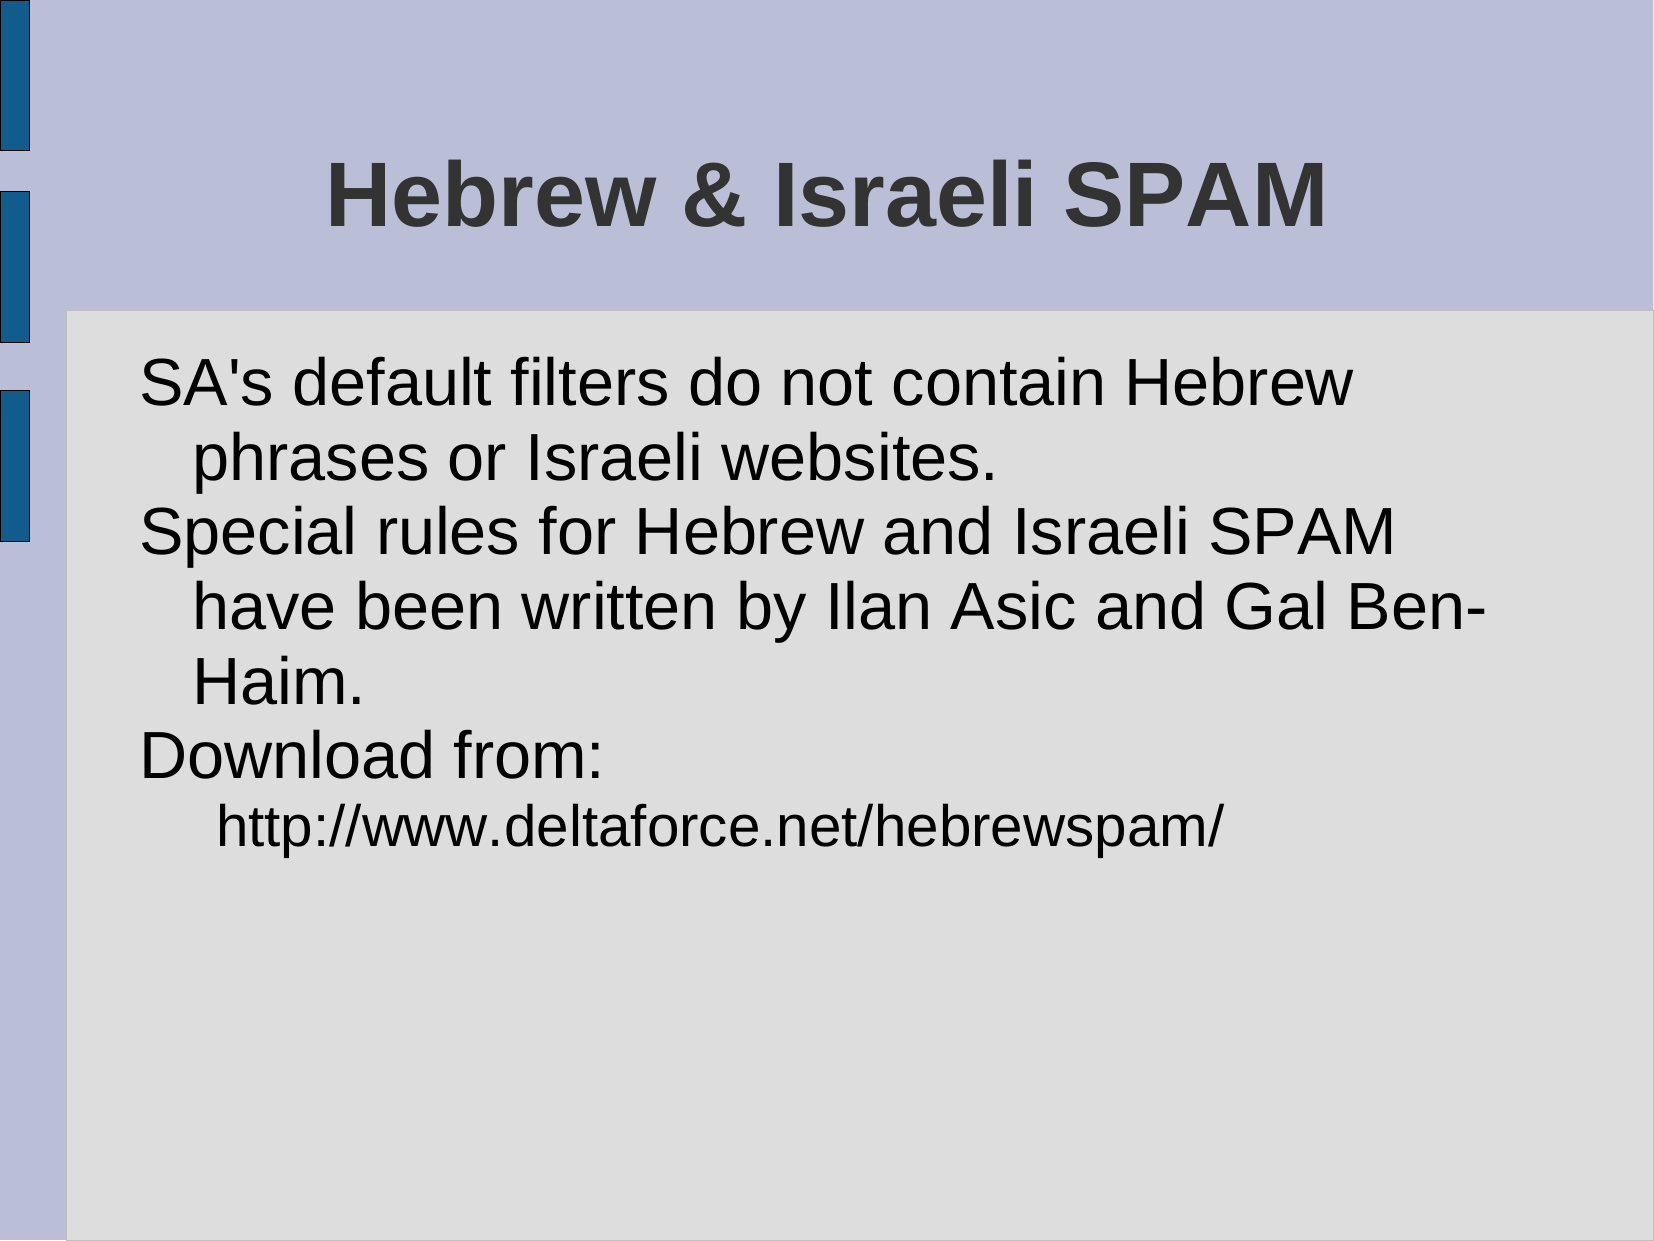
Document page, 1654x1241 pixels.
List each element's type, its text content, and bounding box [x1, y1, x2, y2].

list SA's default filters do not contain Hebrew phrases or Israeli websites. Special rules for Hebrew and Israeli SPAM have been written by Ilan Asic and Gal Ben-Haim. Download from: http://www.deltaforce.net/hebrewspam/ [121, 344, 1534, 1127]
title Hebrew & Israeli SPAM [121, 91, 1534, 299]
